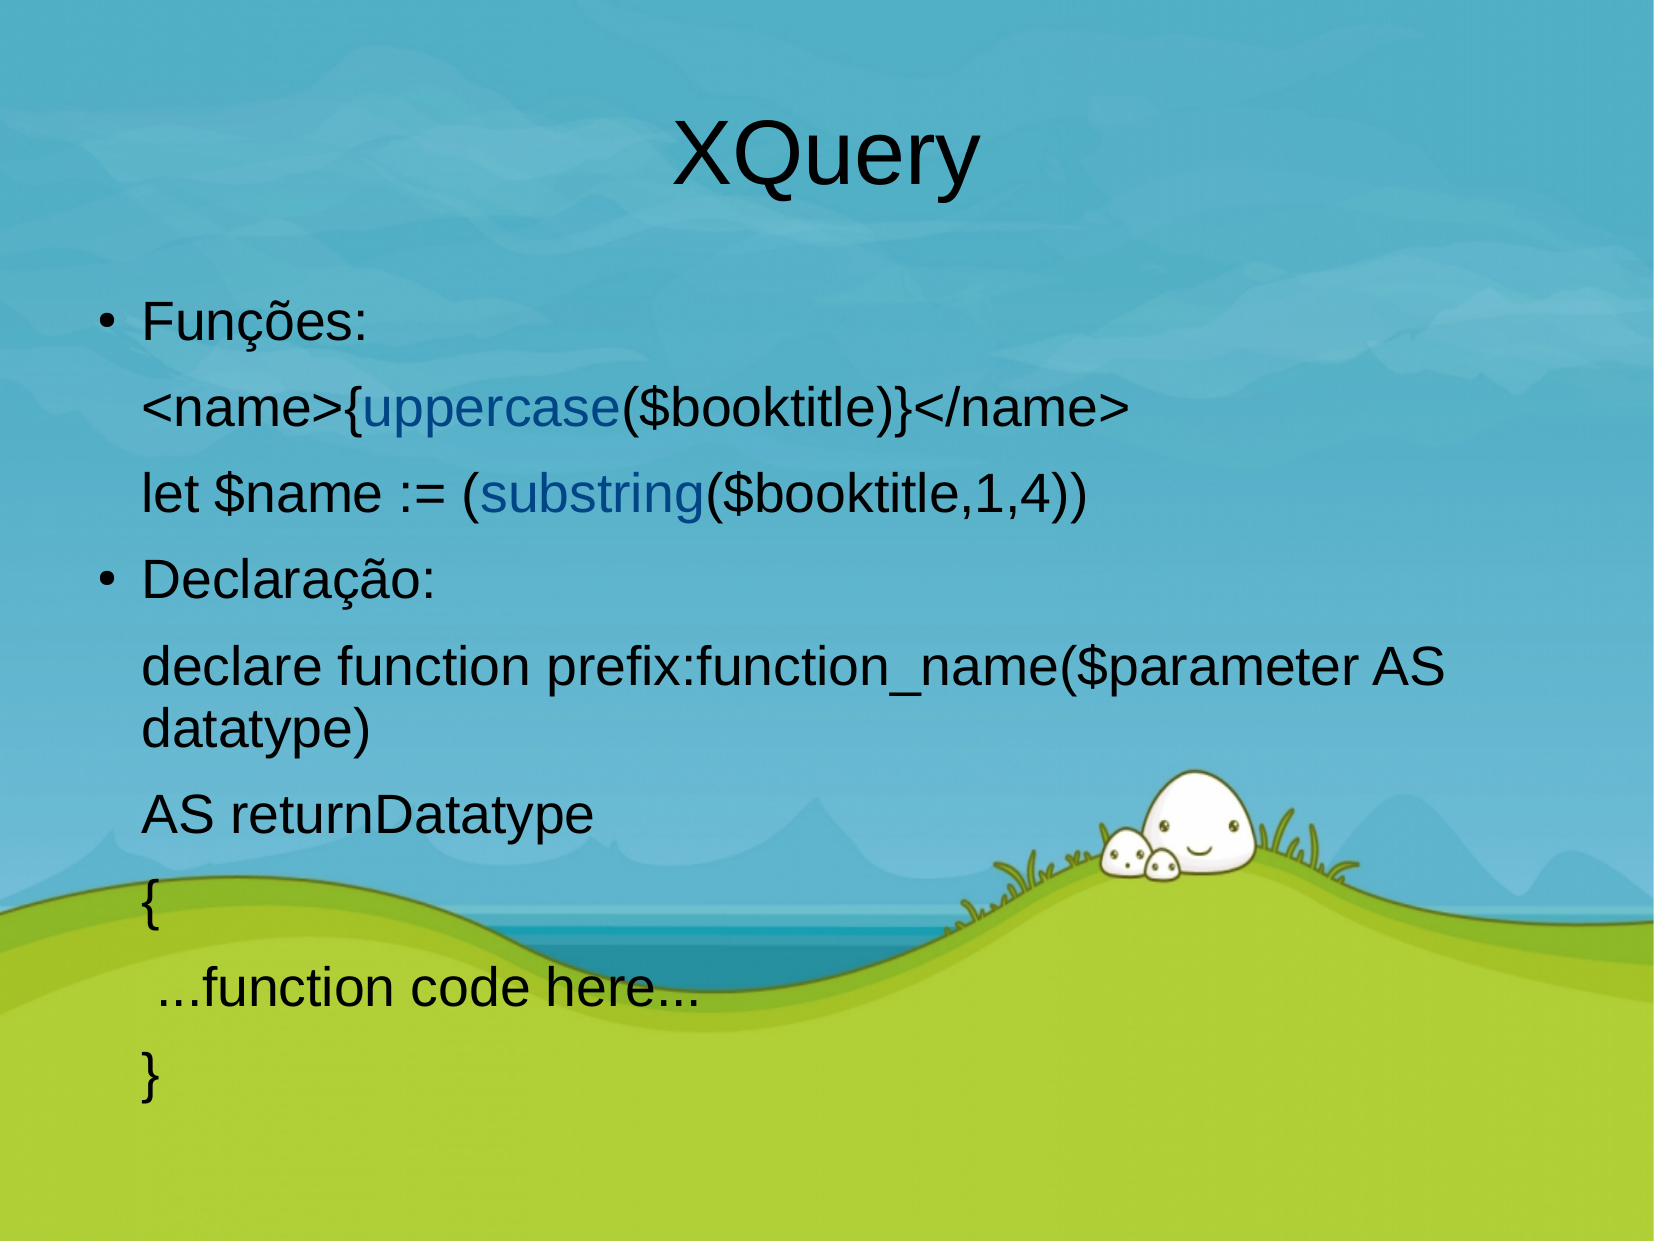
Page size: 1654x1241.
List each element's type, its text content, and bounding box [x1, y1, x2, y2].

title XQuery [82, 49, 1571, 257]
picture [0, 0, 1654, 1241]
list Funções: <name>{uppercase($booktitle)}</name> let $name := (substring($booktitle,1,4)) Declaração: declare function prefix:function_name($parameter AS datatype) AS returnDatatype { ...function code here... } [82, 290, 1571, 1109]
